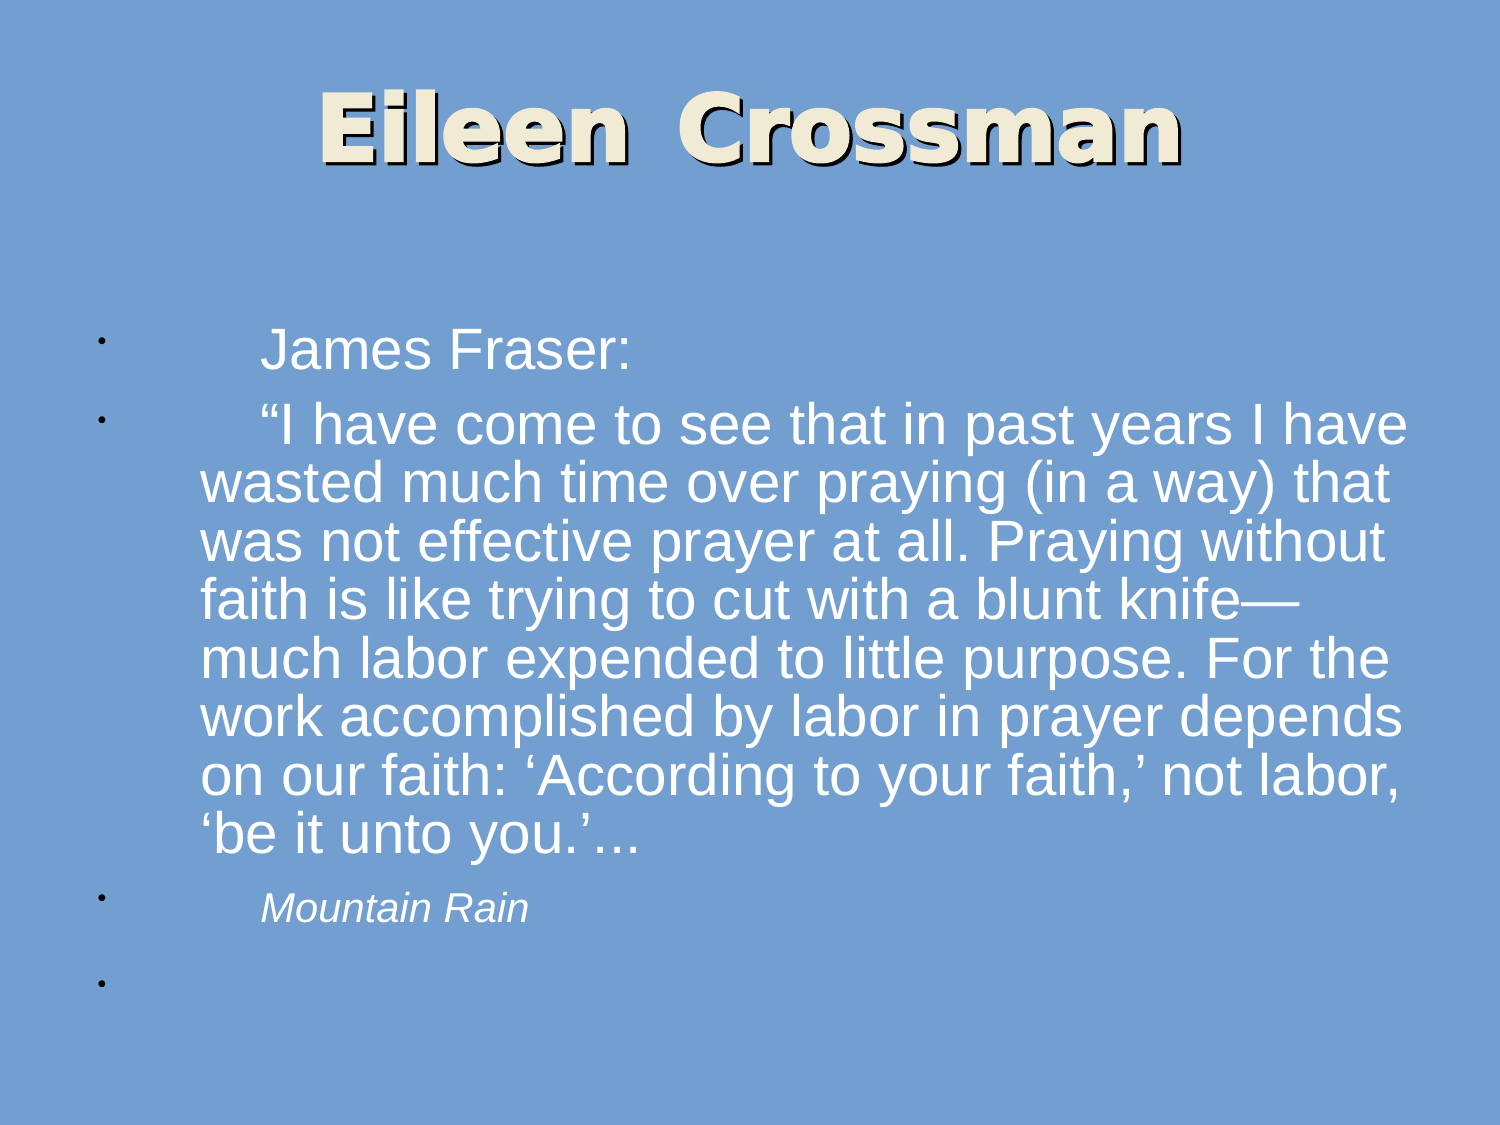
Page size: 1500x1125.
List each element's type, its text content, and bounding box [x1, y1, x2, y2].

list James Fraser: “I have come to see that in past years I have wasted much time over praying (in a way) that was not effective prayer at all. Praying without faith is like trying to cut with a blunt knife—much labor expended to little purpose. For the work accomplished by labor in prayer depends on our faith: ‘According to your faith,’ not labor, ‘be it unto you.’... Mountain Rain [75, 312, 1426, 1085]
title Eileen Crossman [75, 44, 1426, 233]
